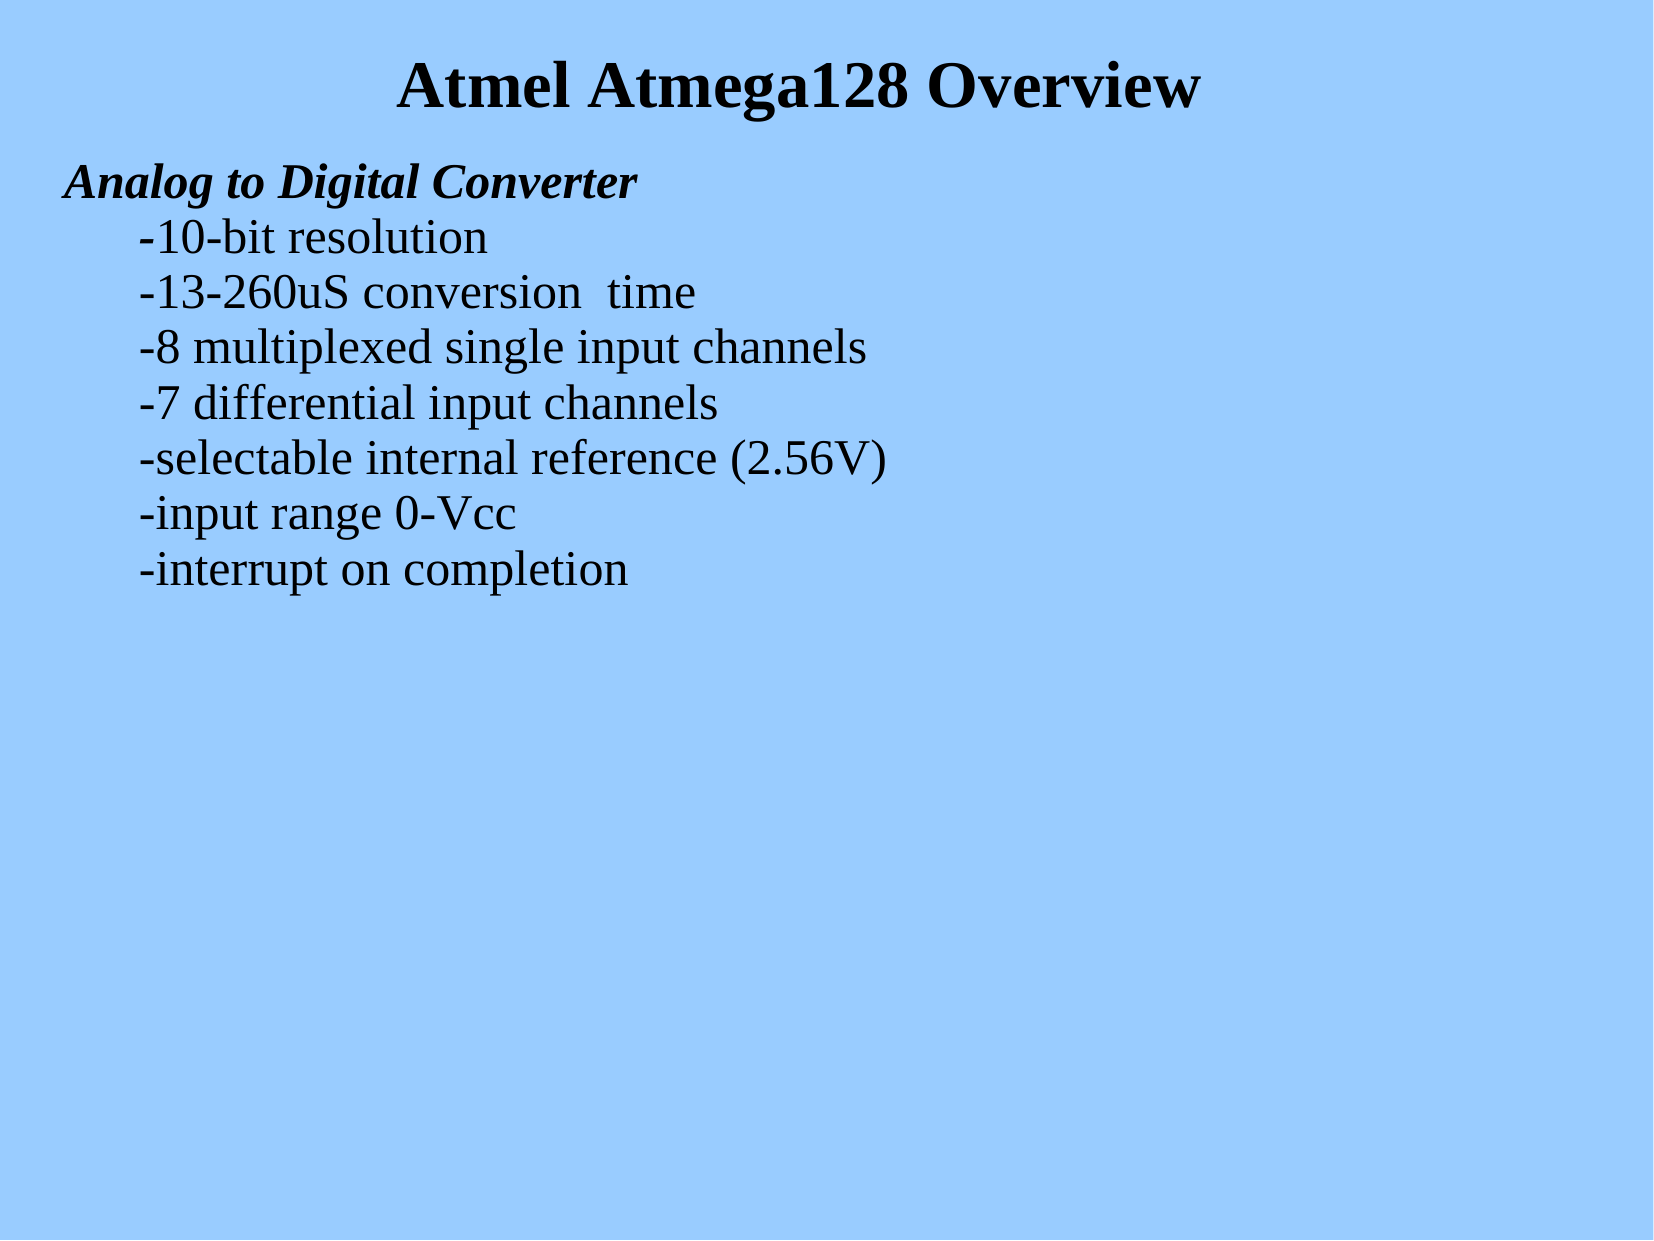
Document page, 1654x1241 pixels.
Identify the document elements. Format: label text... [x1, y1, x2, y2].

text_box Analog to Digital Converter -10-bit resolution -13-260uS conversion time -8 multiplexed single input channels -7 differential input channels -selectable internal reference (2.56V) -input range 0-Vcc -interrupt on completion [64, 153, 1606, 1204]
text_box Atmel Atmega128 Overview [318, 48, 1281, 123]
